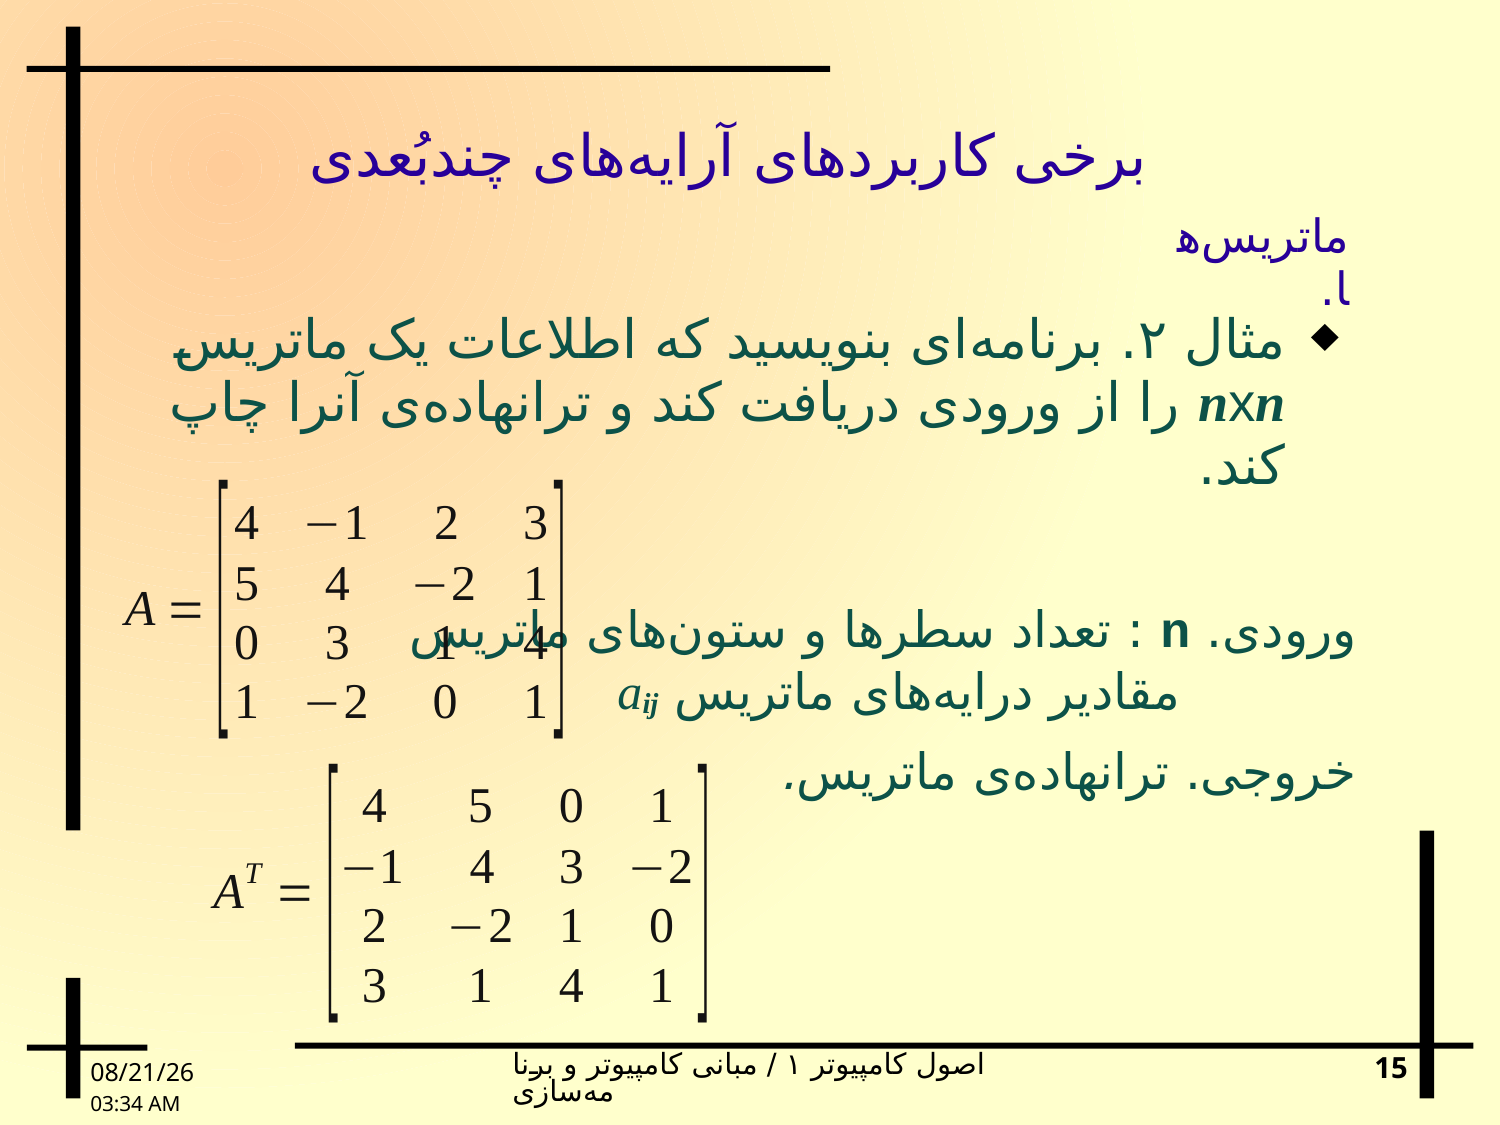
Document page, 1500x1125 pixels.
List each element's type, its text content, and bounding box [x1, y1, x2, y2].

chart [113, 479, 573, 741]
chart [202, 763, 717, 1025]
list مثال ۲. برنامه‌ای بنویسید که اطلاعات یک ماتریس nxn را از ورودی دریافت کند و ترانهاده‌ی آنرا چاپ کند. ورودی. n : تعداد سطرها و ستون‌های ماتریس مقادیر درایه‌های ماتریس aij خروجی. ترانهاده‌ی ماتریس. [98, 308, 1410, 840]
title ماتریس‌ها. [1168, 203, 1350, 323]
title برخی کاربردهای آرایه‌های چندبُعدی [113, 96, 1344, 217]
